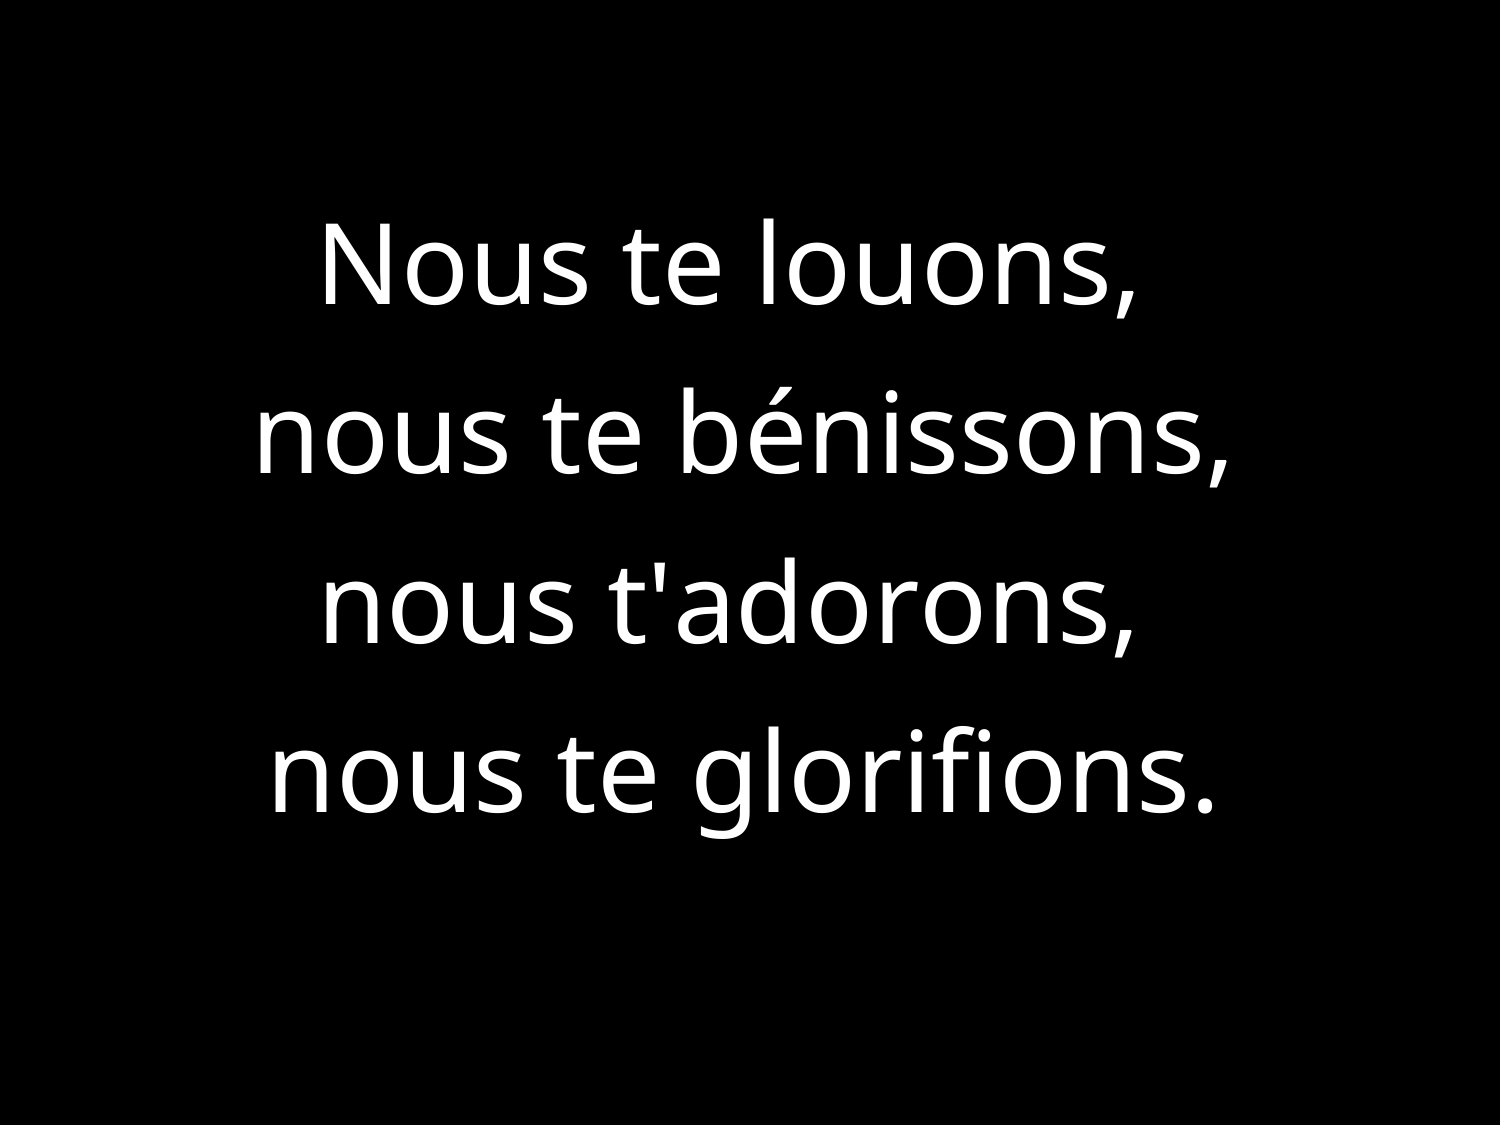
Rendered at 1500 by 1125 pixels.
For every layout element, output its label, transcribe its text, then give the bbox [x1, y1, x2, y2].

text_box Nous te louons, nous te bénissons, nous t'adorons, nous te glorifions. [0, 0, 1489, 1111]
